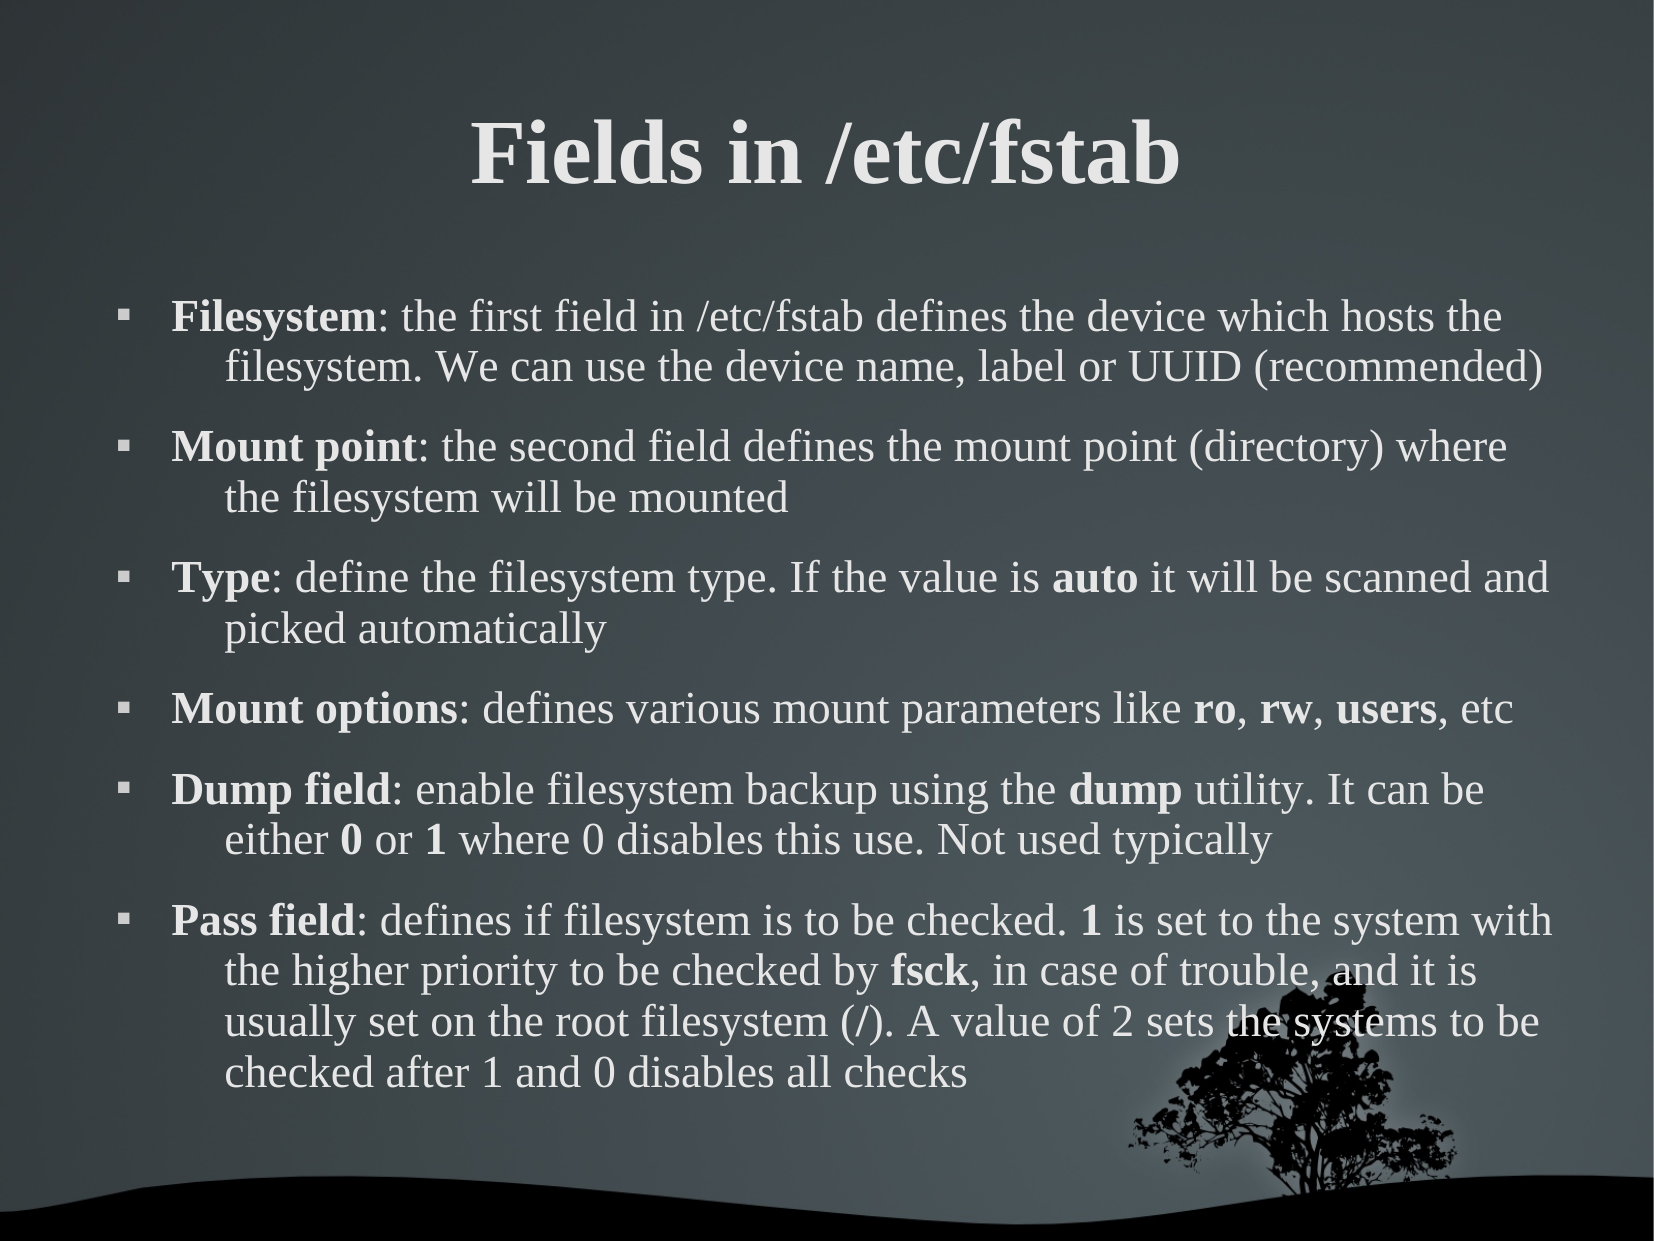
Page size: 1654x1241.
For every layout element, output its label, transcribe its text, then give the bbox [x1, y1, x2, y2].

picture [0, 0, 1654, 1241]
title Fields in /etc/fstab [82, 49, 1571, 257]
list Filesystem: the first field in /etc/fstab defines the device which hosts the filesystem. We can use the device name, label or UUID (recommended) Mount point: the second field defines the mount point (directory) where the filesystem will be mounted Type: define the filesystem type. If the value is auto it will be scanned and picked automatically Mount options: defines various mount parameters like ro, rw, users, etc Dump field: enable filesystem backup using the dump utility. It can be either 0 or 1 where 0 disables this use. Not used typically Pass field: defines if filesystem is to be checked. 1 is set to the system with the higher priority to be checked by fsck, in case of trouble, and it is usually set on the root filesystem (/). A value of 2 sets the systems to be checked after 1 and 0 disables all checks [82, 290, 1571, 1109]
